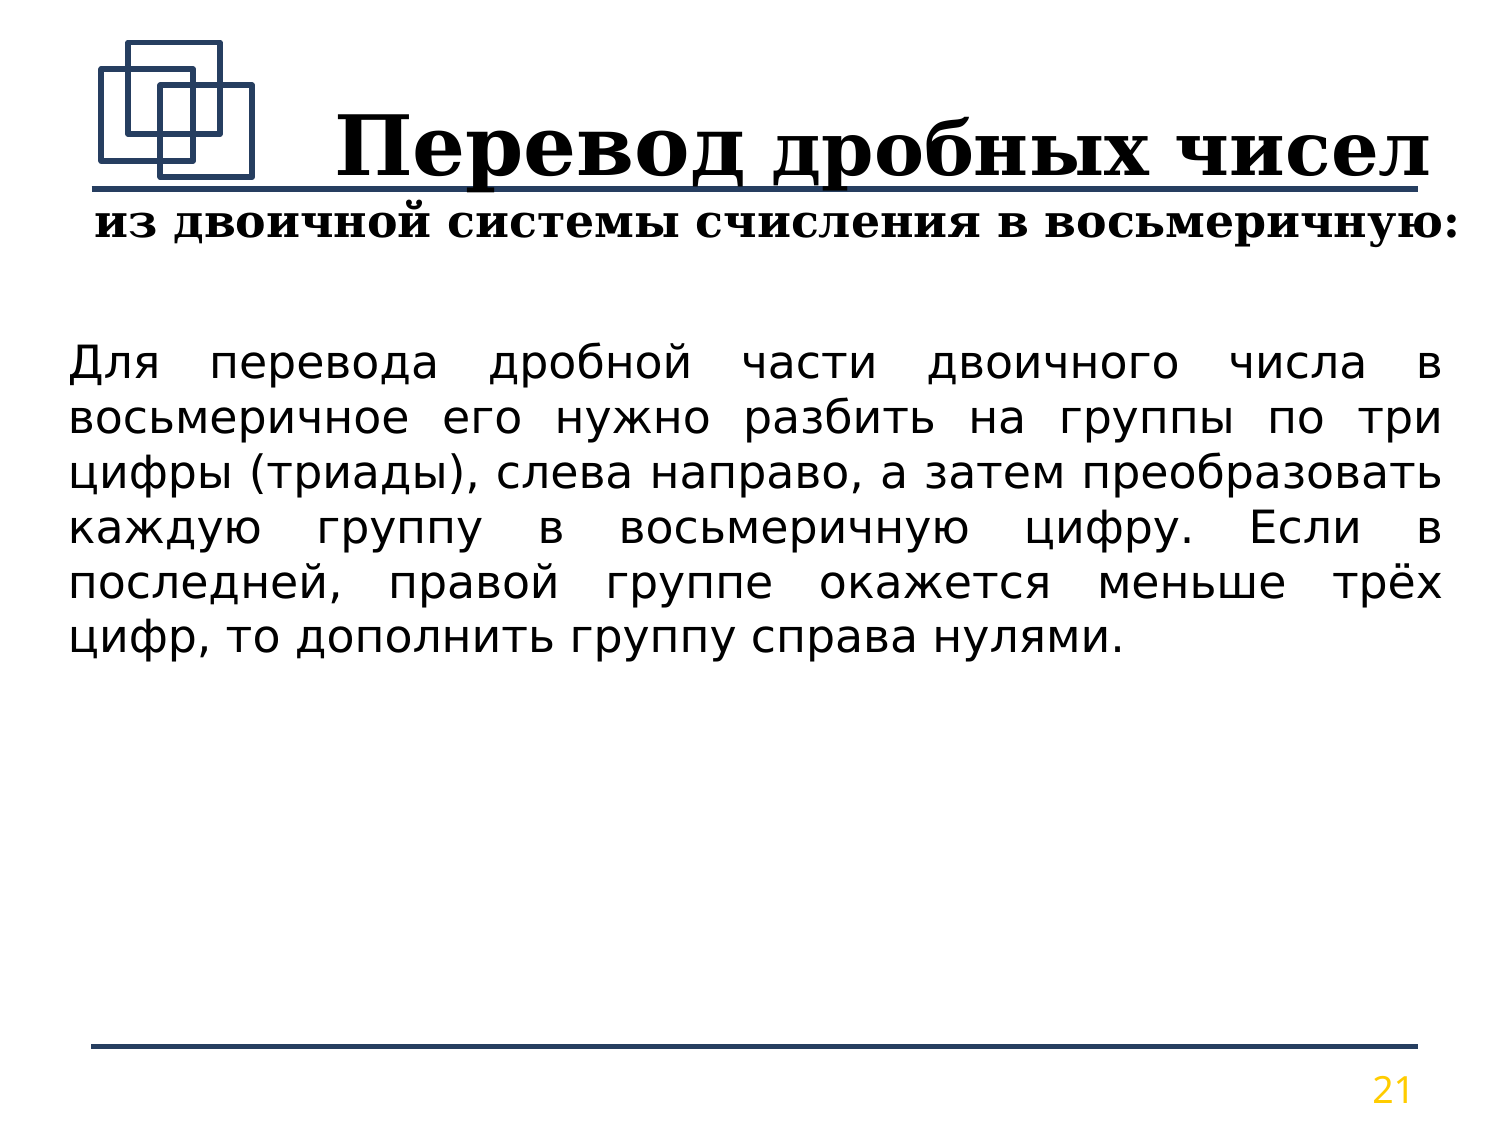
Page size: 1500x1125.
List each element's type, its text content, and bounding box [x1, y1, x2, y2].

title Перевод дробных чисел из двоичной системы счисления в восьмеричную: [0, 49, 1477, 290]
text_box Для перевода дробной части двоичного числа в восьмеричное его нужно разбить на группы по три цифры (триады), слева направо, а затем преобразовать каждую группу в восьмеричную цифру. Если в последней, правой группе окажется меньше трёх цифр, то дополнить группу справа нулями. [53, 324, 1459, 975]
